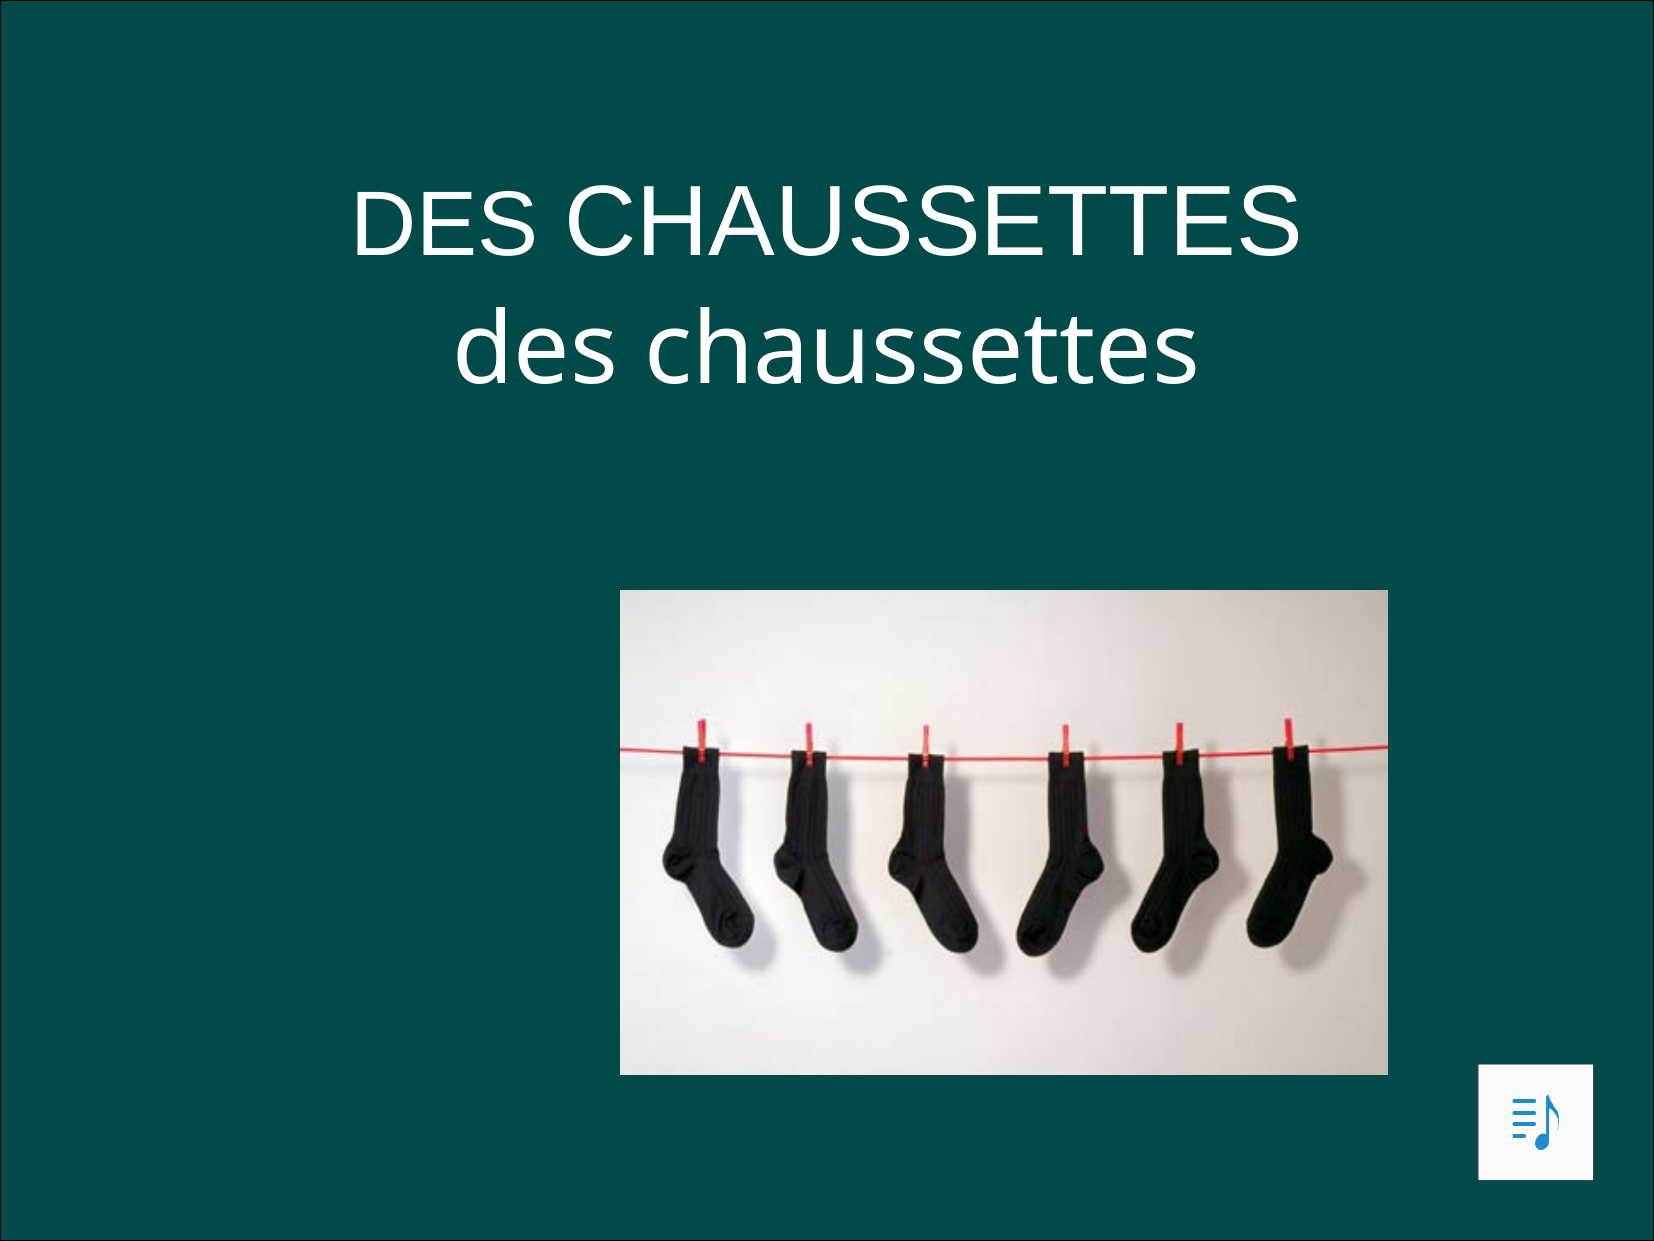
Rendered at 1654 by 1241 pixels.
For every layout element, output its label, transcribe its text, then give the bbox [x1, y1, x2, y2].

text_box [0, 0, 1654, 1241]
title DES CHAUSSETTES des chaussettes [82, 145, 1571, 433]
picture [620, 590, 1388, 1075]
